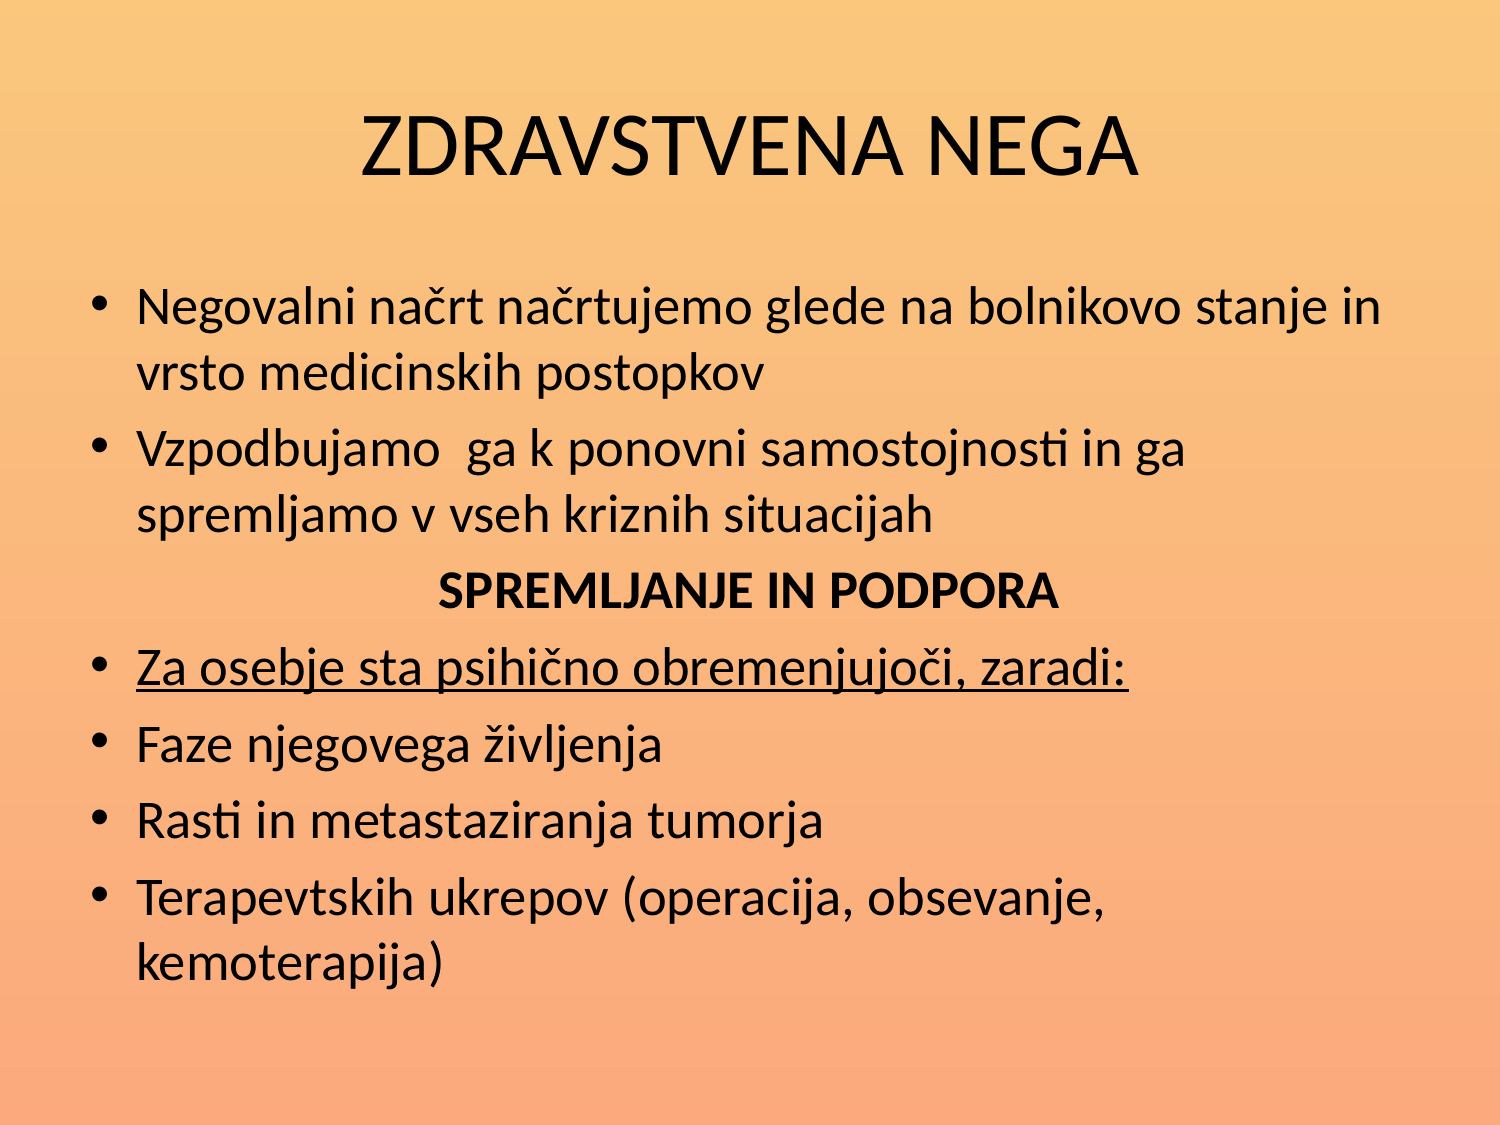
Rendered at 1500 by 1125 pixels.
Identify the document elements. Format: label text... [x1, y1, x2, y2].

list Negovalni načrt načrtujemo glede na bolnikovo stanje in vrsto medicinskih postopkov Vzpodbujamo ga k ponovni samostojnosti in ga spremljamo v vseh kriznih situacijah SPREMLJANJE IN PODPORA Za osebje sta psihično obremenjujoči, zaradi: Faze njegovega življenja Rasti in metastaziranja tumorja Terapevtskih ukrepov (operacija, obsevanje, kemoterapija) [75, 262, 1425, 1005]
title ZDRAVSTVENA NEGA [75, 45, 1425, 233]
